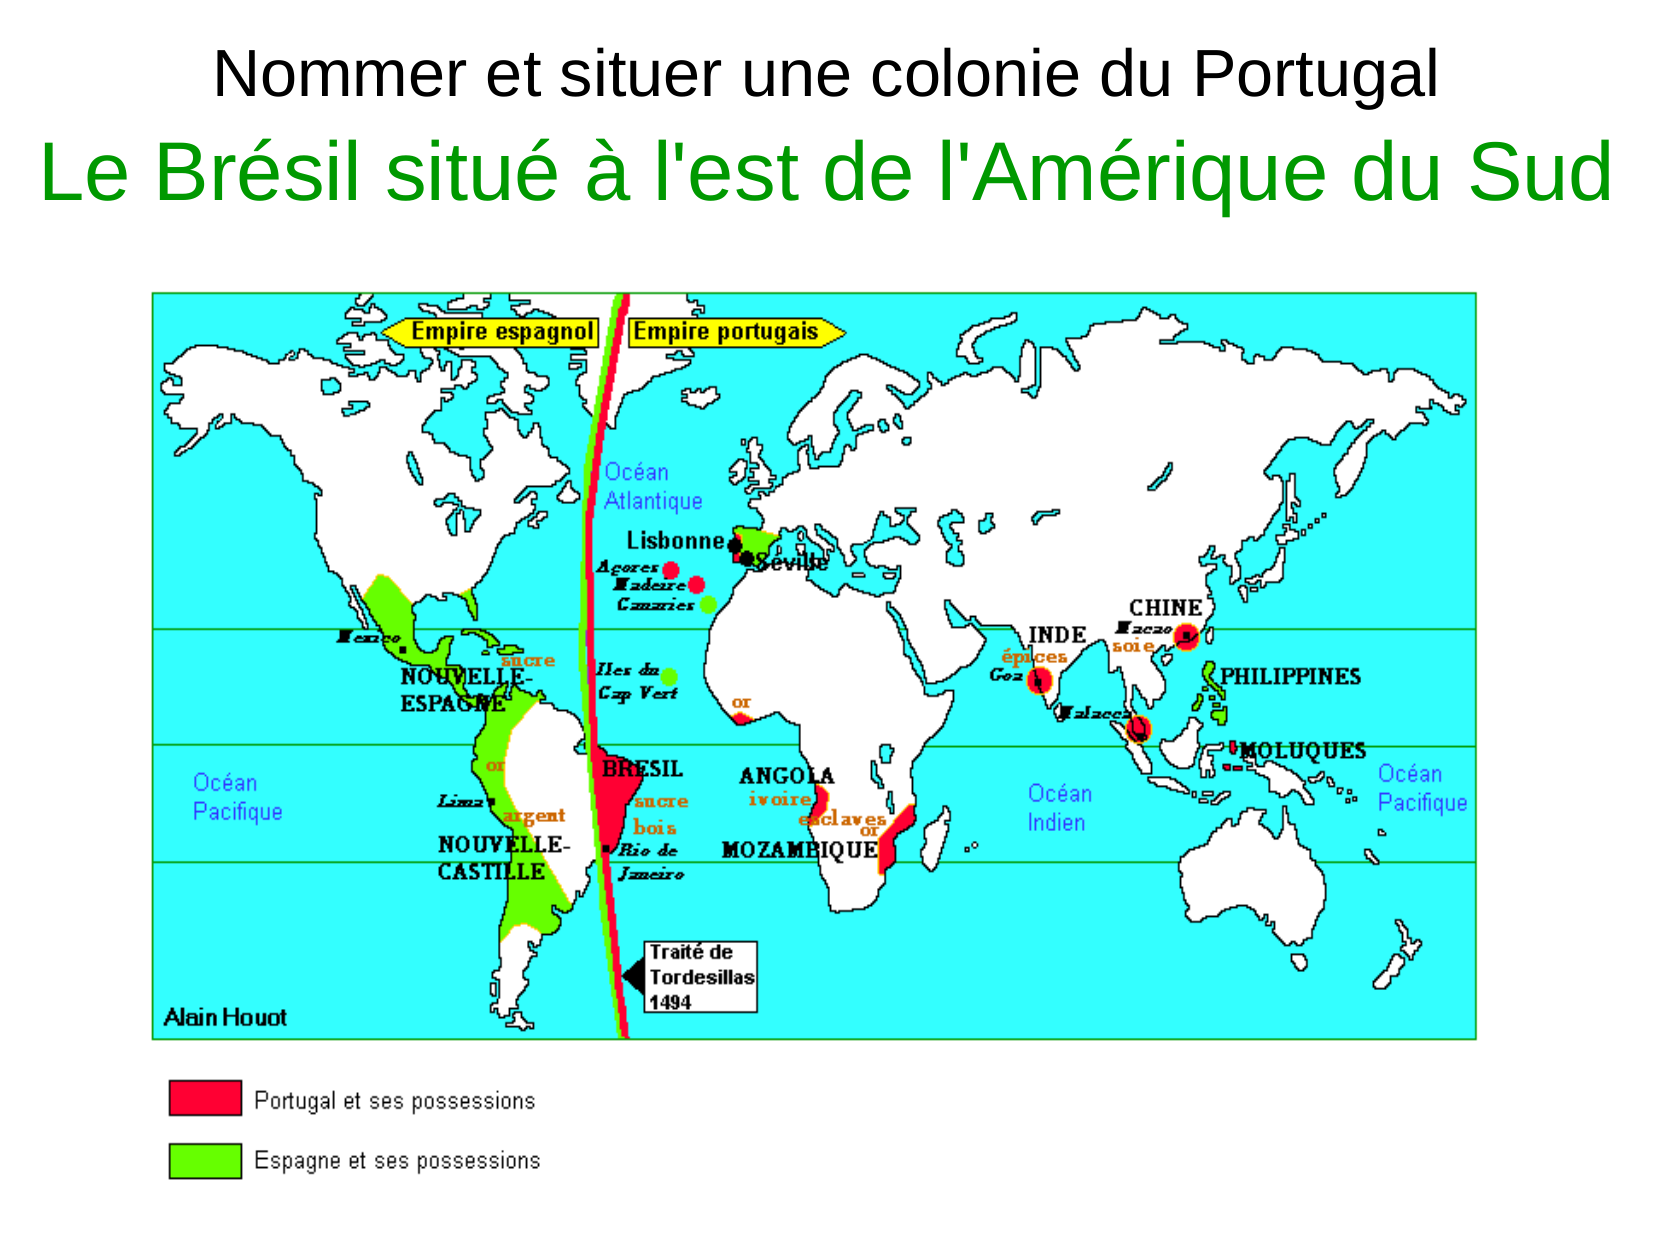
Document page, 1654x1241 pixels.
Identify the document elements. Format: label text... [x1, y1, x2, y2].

text_box Le Brésil situé à l'est de l'Amérique du Sud [0, 118, 1654, 398]
text_box Nommer et situer une colonie du Portugal [0, 28, 1654, 118]
picture [147, 398, 1513, 1211]
